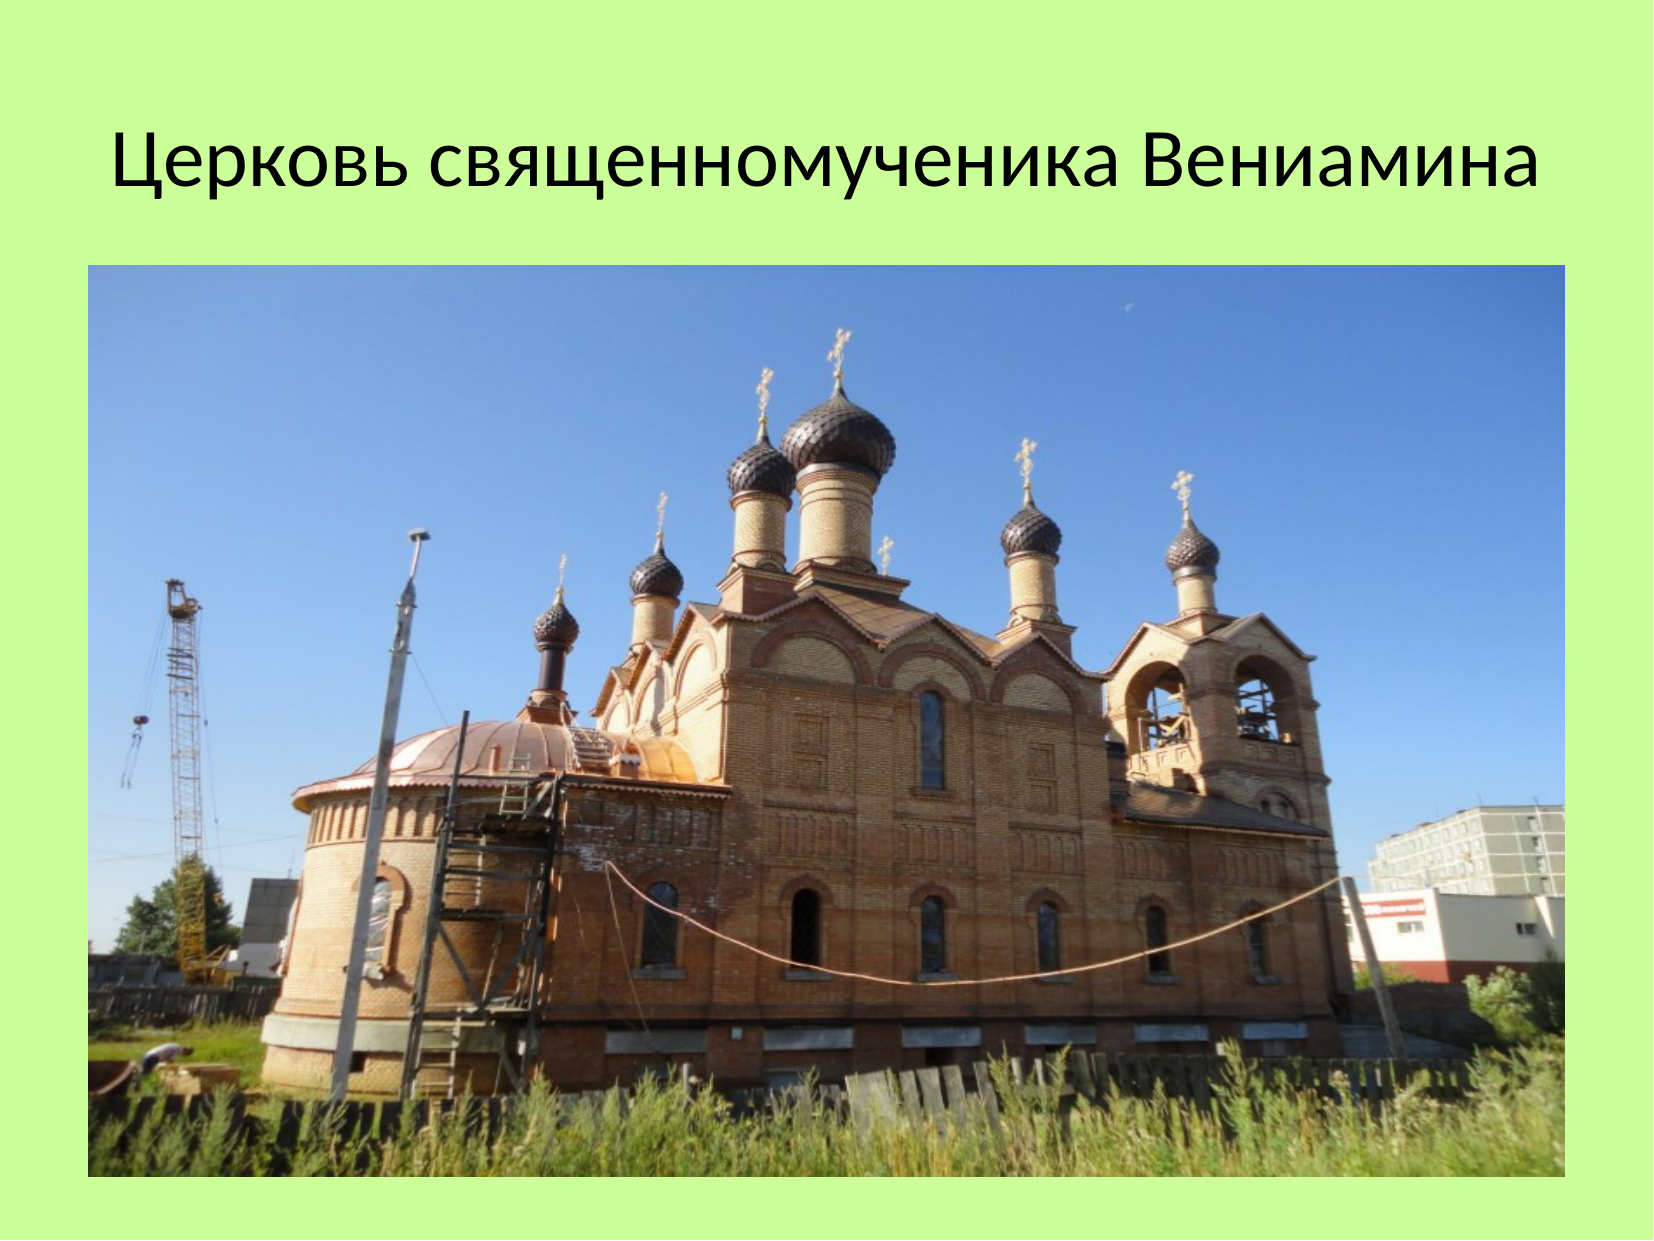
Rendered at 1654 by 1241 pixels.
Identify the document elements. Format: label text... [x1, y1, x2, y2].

picture [88, 265, 1565, 1177]
title Церковь священномученика Вениамина [82, 49, 1571, 257]
